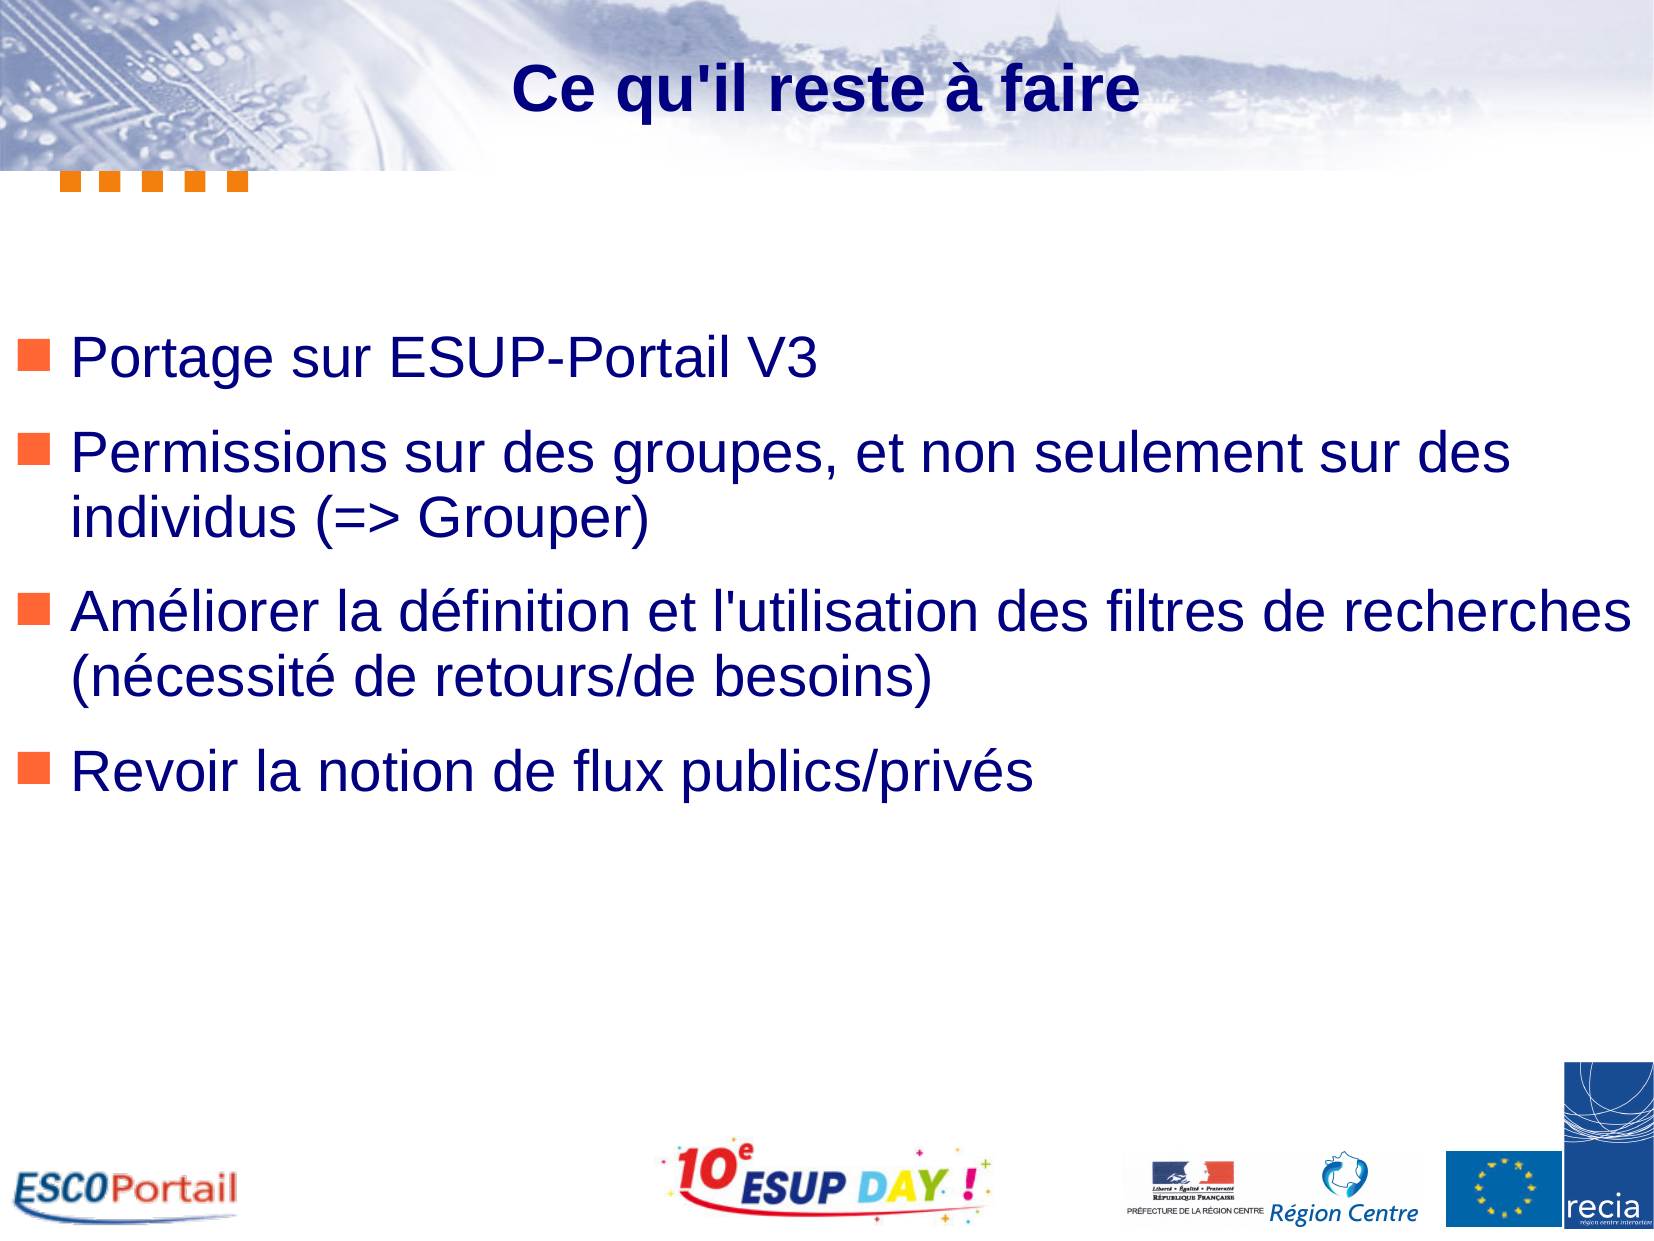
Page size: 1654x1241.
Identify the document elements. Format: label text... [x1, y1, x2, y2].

list Portage sur ESUP-Portail V3 Permissions sur des groupes, et non seulement sur des individus (=> Grouper) Améliorer la définition et l'utilisation des filtres de recherches (nécessité de retours/de besoins) Revoir la notion de flux publics/privés [0, 324, 1654, 945]
picture [0, 1151, 250, 1241]
picture [654, 1136, 1000, 1226]
picture [1564, 1062, 1654, 1229]
title Ce qu'il reste à faire [0, 0, 1654, 178]
picture [1446, 1151, 1562, 1227]
picture [1122, 1151, 1418, 1227]
